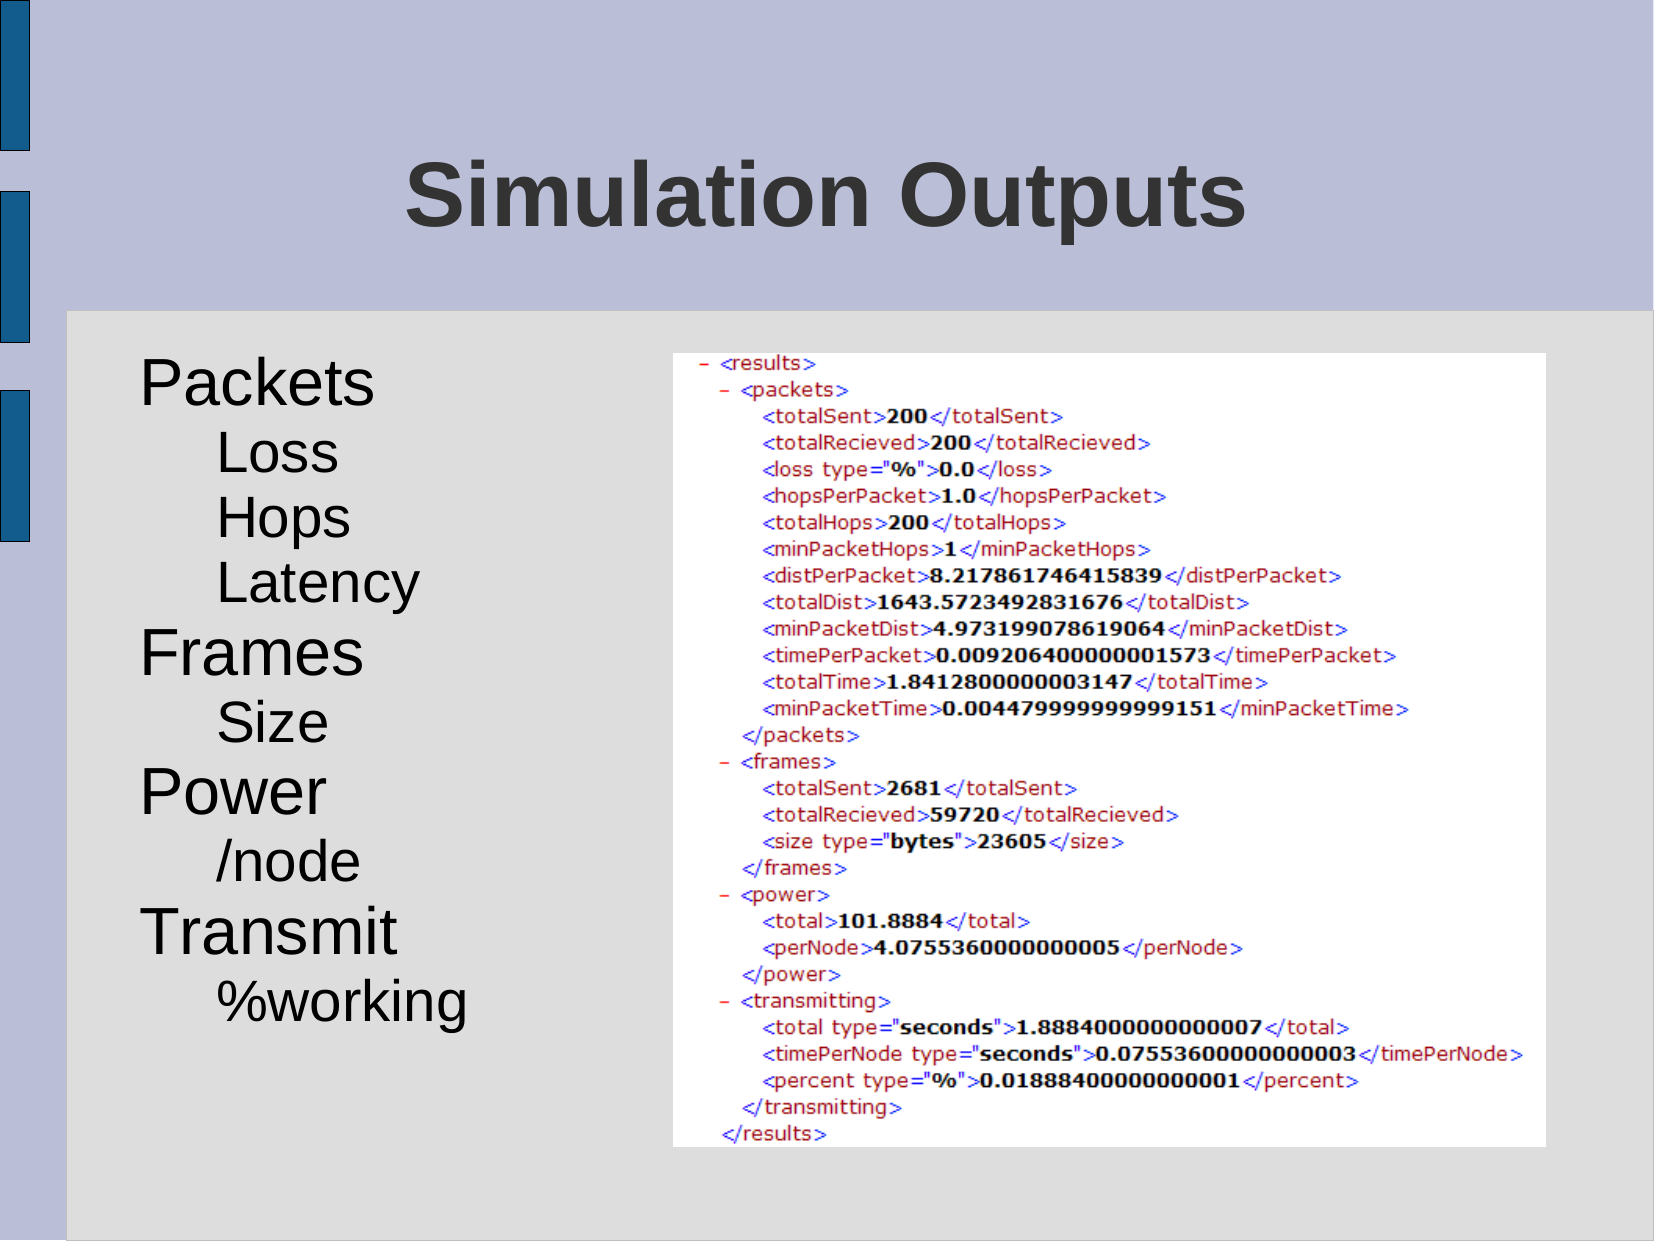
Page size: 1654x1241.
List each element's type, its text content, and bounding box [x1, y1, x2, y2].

list Packets Loss Hops Latency Frames Size Power /node Transmit %working [121, 344, 1534, 1112]
title Simulation Outputs [121, 98, 1534, 291]
picture [673, 353, 1546, 1147]
